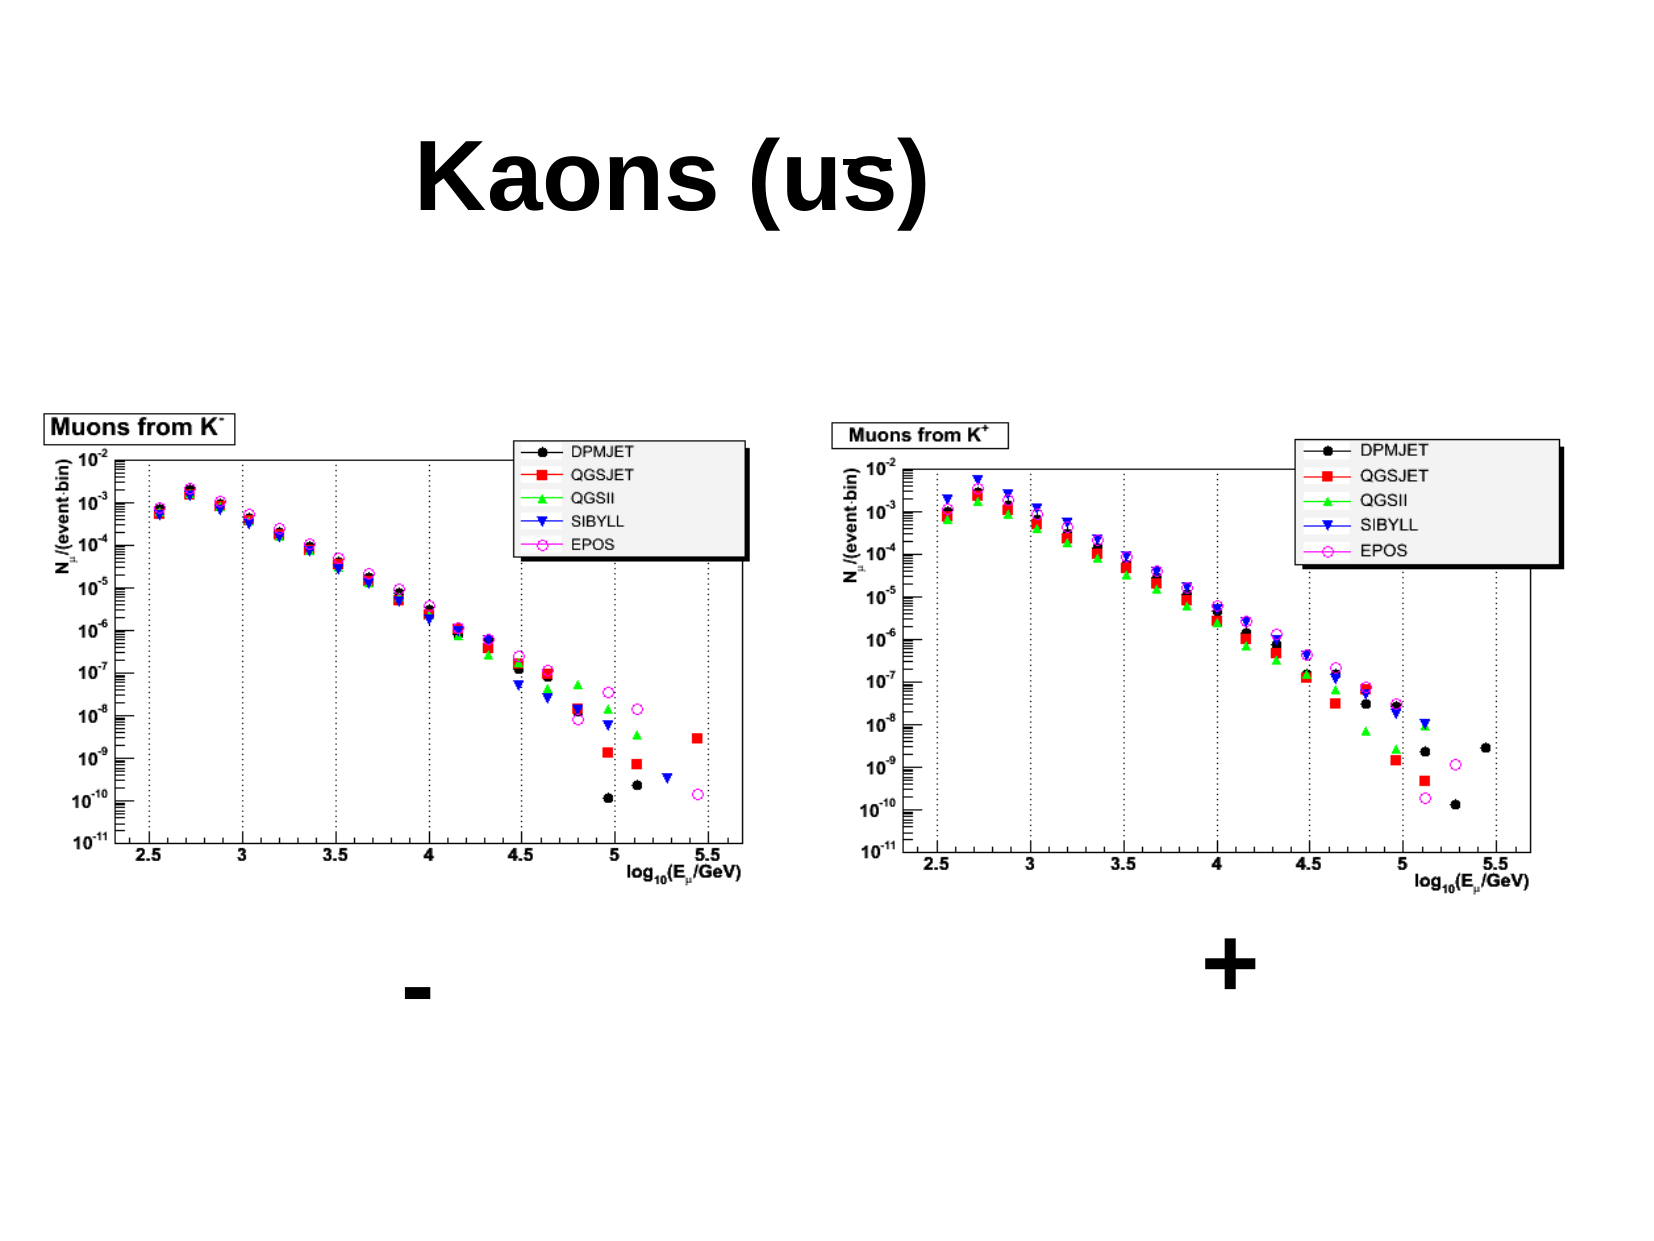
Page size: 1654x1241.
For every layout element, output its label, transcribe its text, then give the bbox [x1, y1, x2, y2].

picture [825, 421, 1609, 901]
text_box Kaons (us) [400, 112, 947, 279]
picture [37, 412, 821, 892]
text_box - [387, 921, 451, 1088]
text_box + [1186, 900, 1276, 1066]
